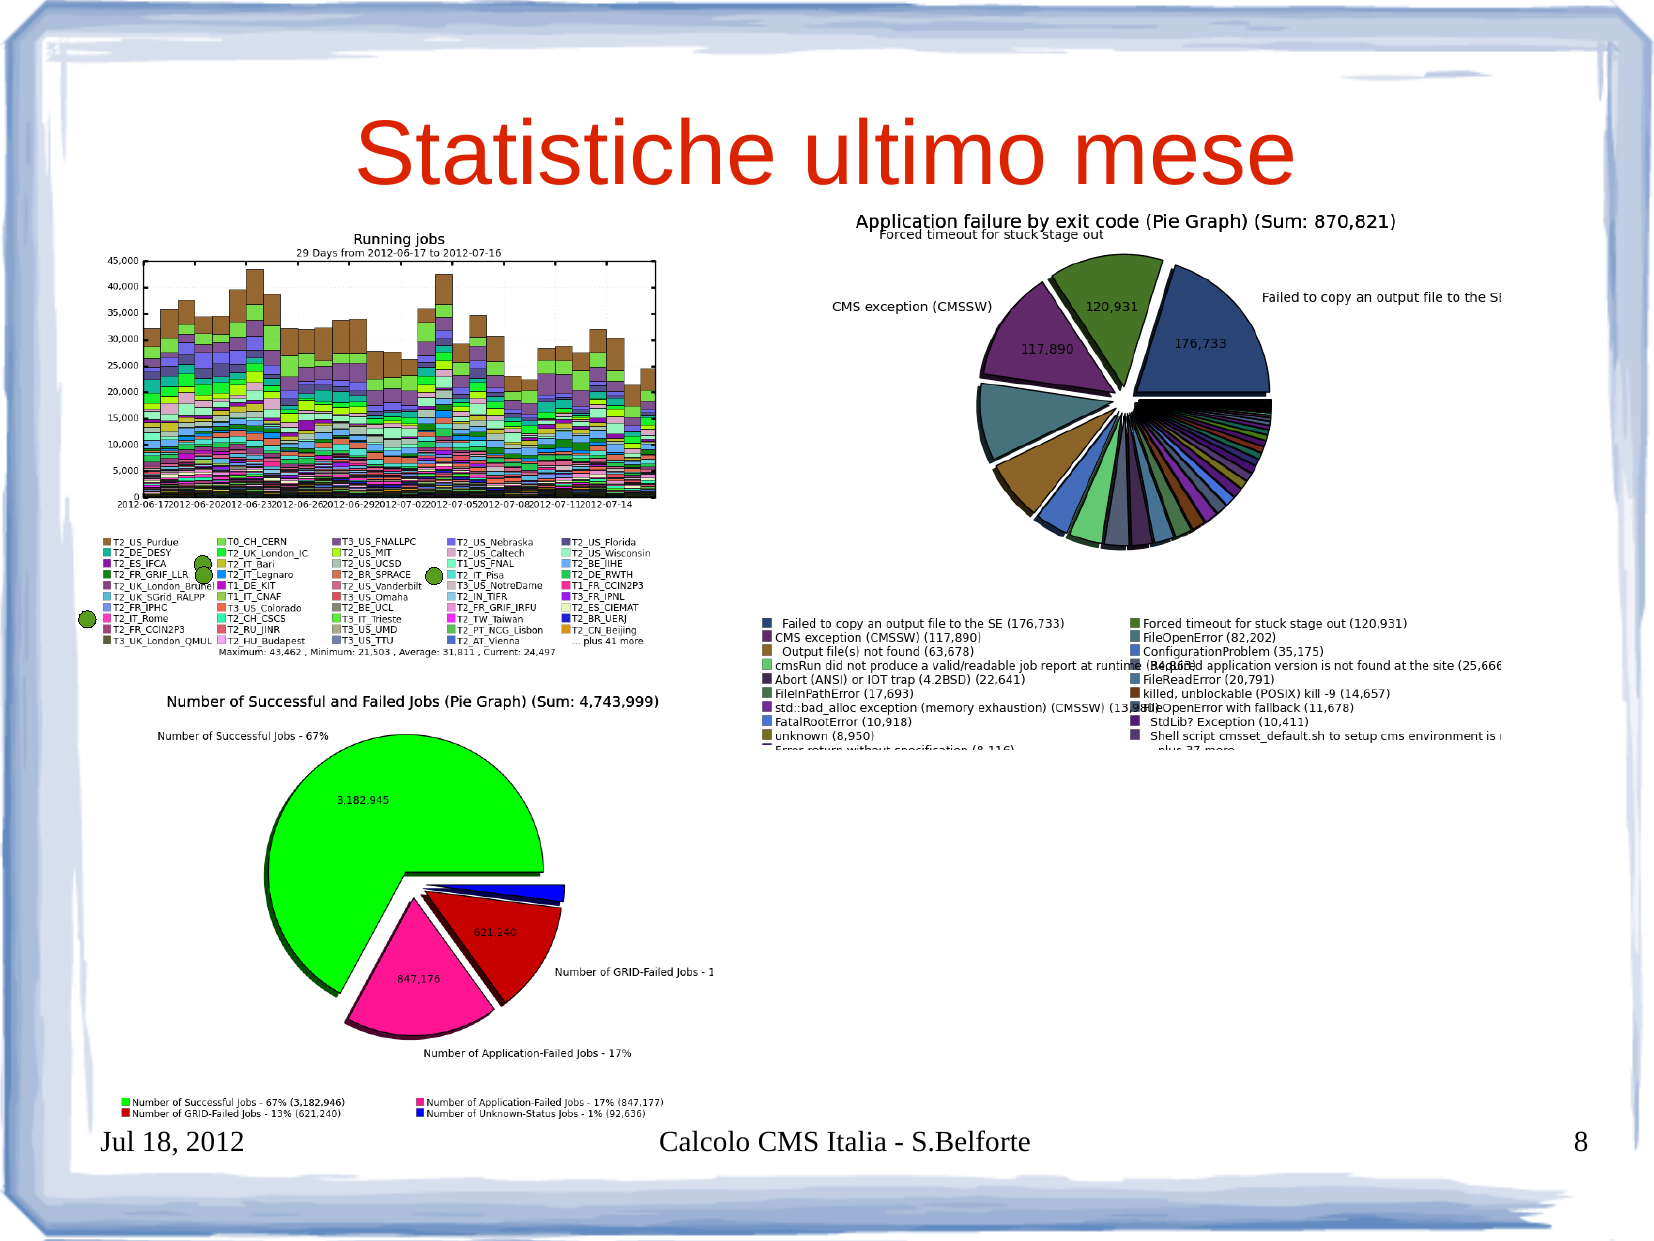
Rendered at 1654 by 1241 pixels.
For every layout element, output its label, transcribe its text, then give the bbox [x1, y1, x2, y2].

picture [0, 0, 1654, 1241]
text_box [78, 610, 97, 628]
text_box [194, 555, 213, 584]
text_box [425, 567, 443, 585]
title Statistiche ultimo mese [82, 49, 1571, 257]
